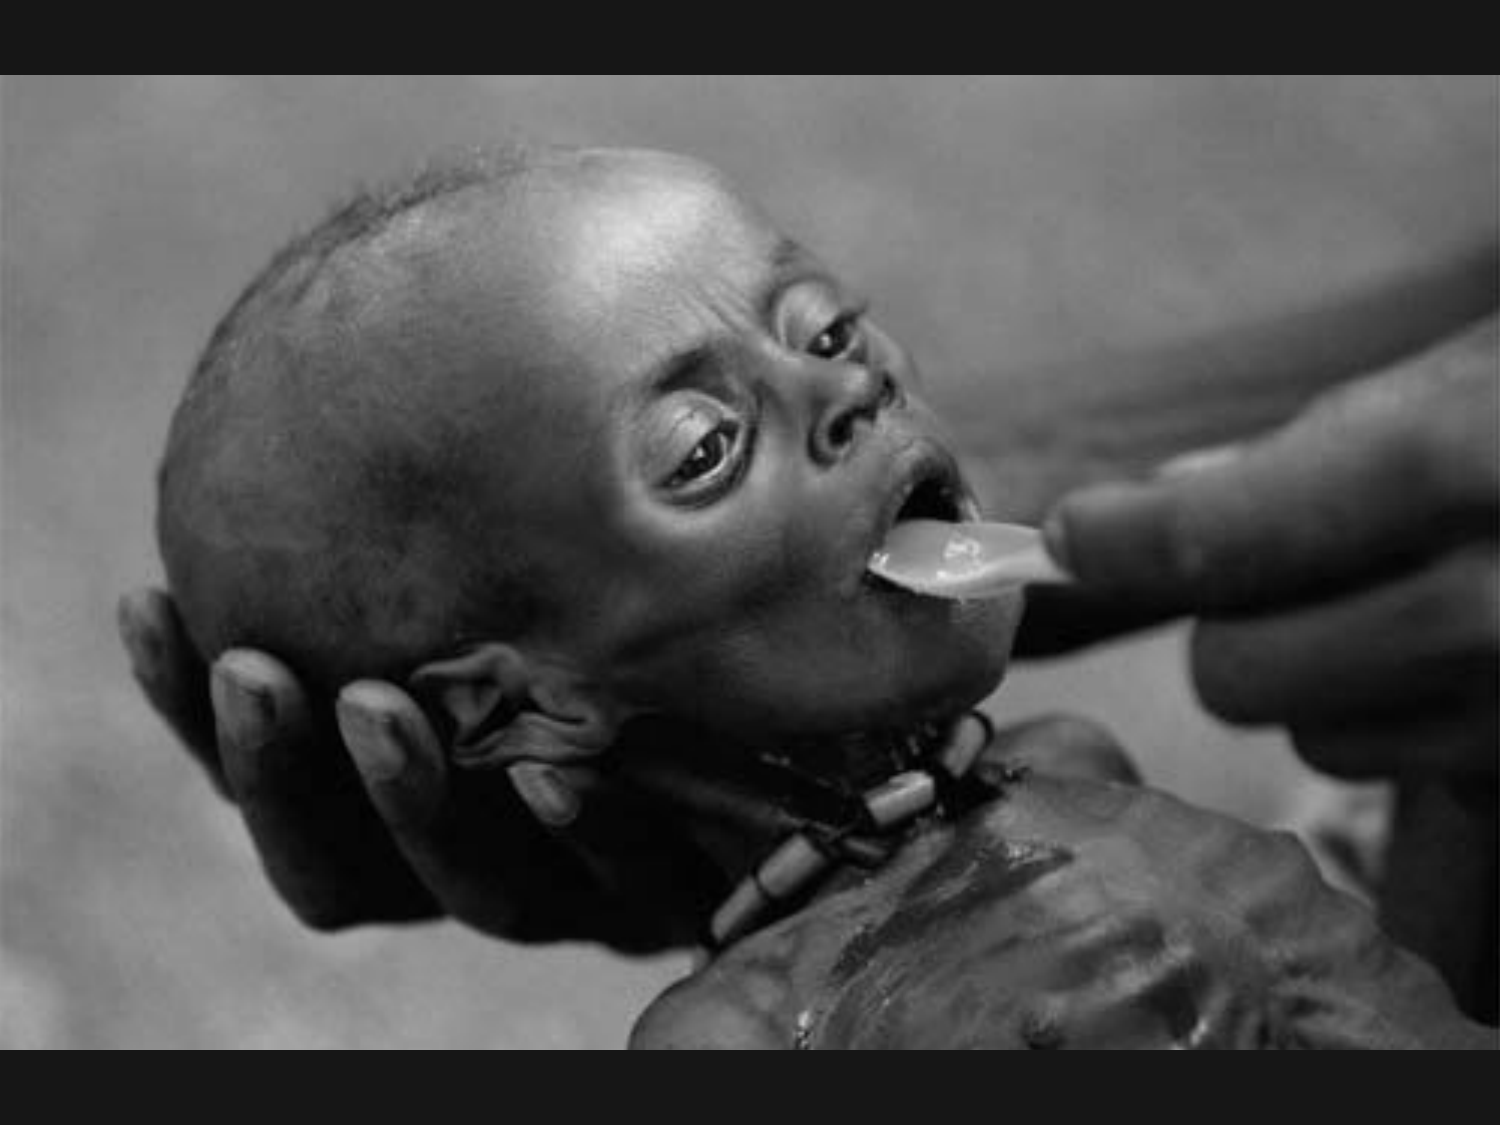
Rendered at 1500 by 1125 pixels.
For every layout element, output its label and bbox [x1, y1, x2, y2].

picture [0, 75, 1500, 1051]
